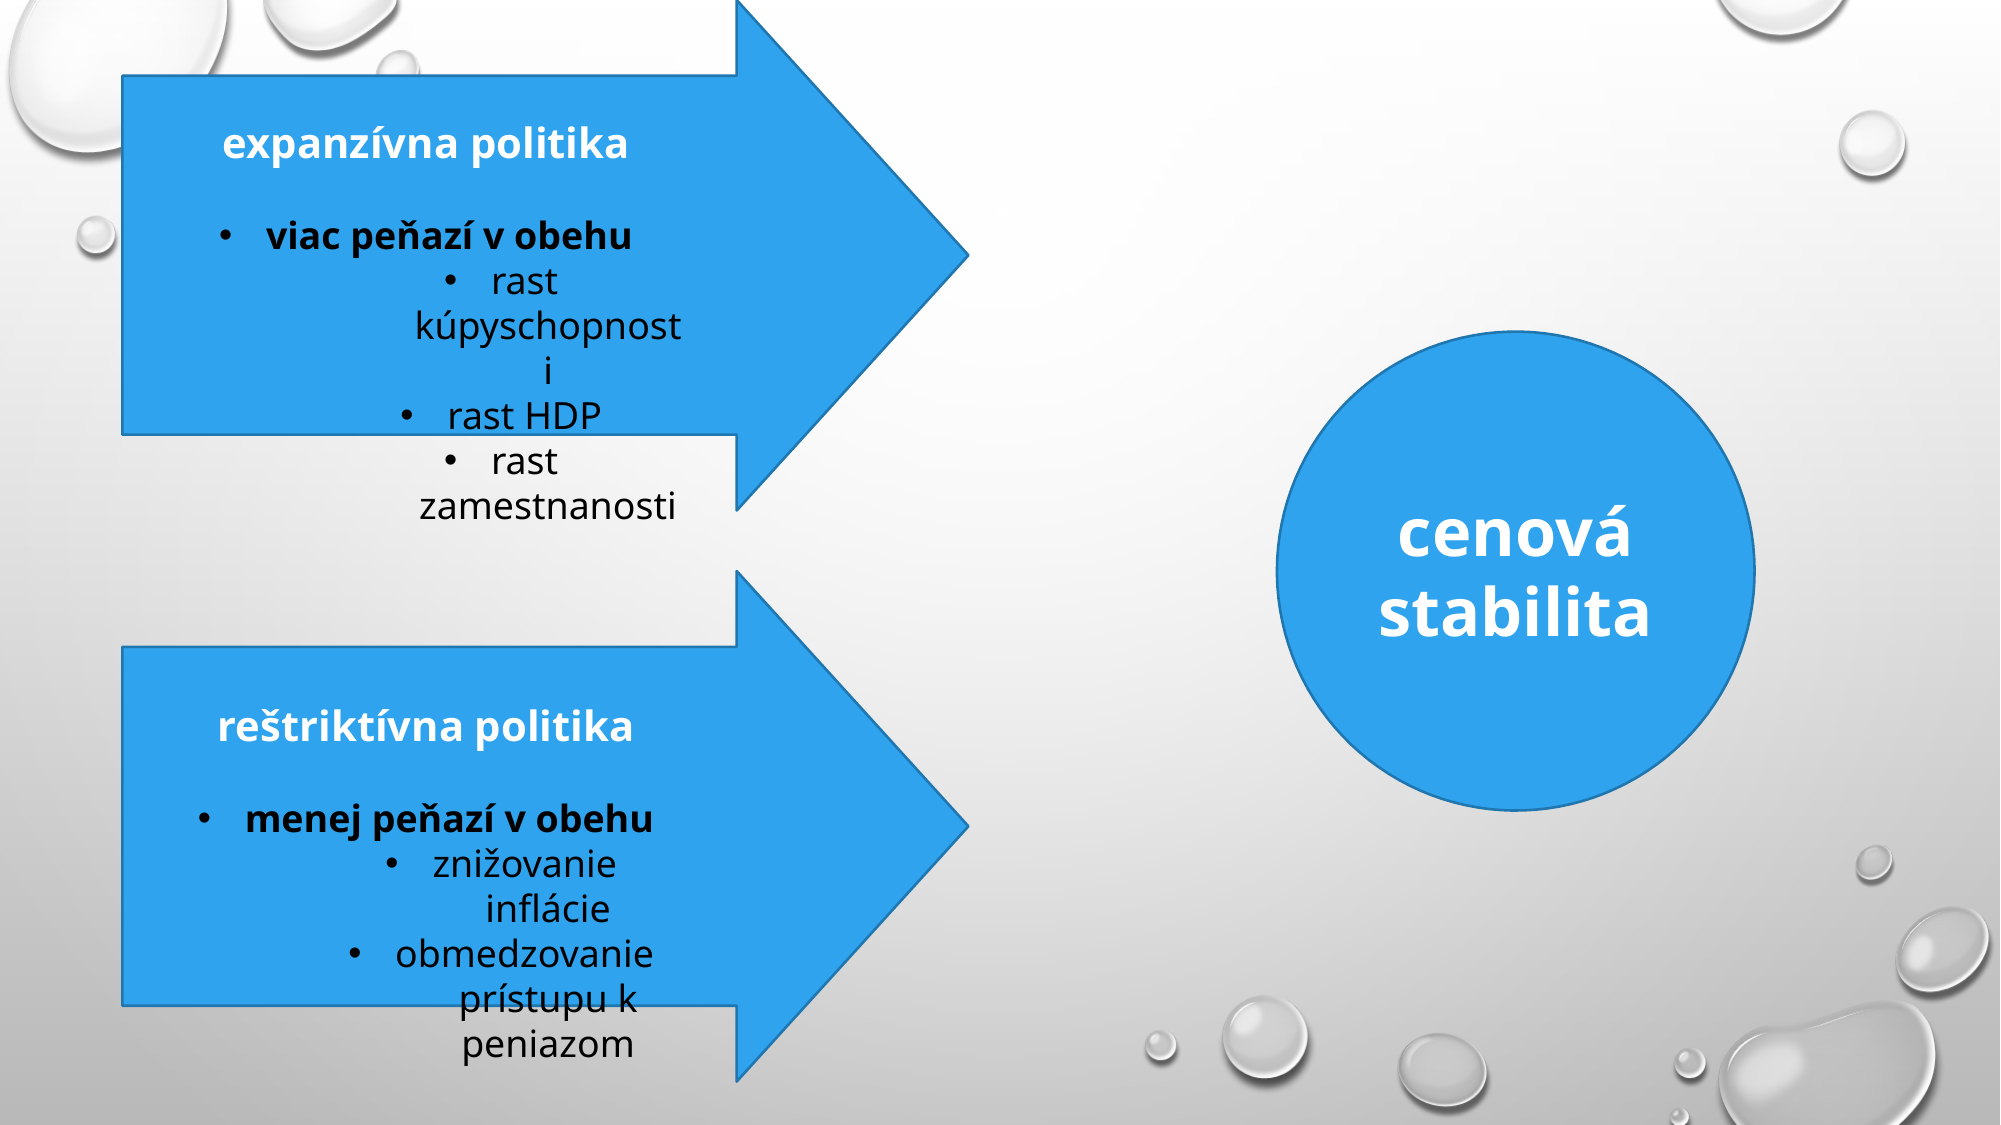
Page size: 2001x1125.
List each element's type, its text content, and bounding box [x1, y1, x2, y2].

text_box [122, 0, 969, 511]
text_box [464, 994, 476, 1006]
text_box [567, 994, 579, 1006]
text_box expanzívna politika viac peňazí v obehu rast kúpyschopnosti rast HDP rast zamestnanosti [155, 109, 698, 402]
text_box cenová stabilita [1336, 482, 1695, 660]
text_box [122, 571, 969, 1082]
text_box reštriktívna politika menej peňazí v obehu znižovanie inflácie obmedzovanie prístupu k peniazom [155, 692, 698, 985]
text_box [1276, 331, 1755, 811]
